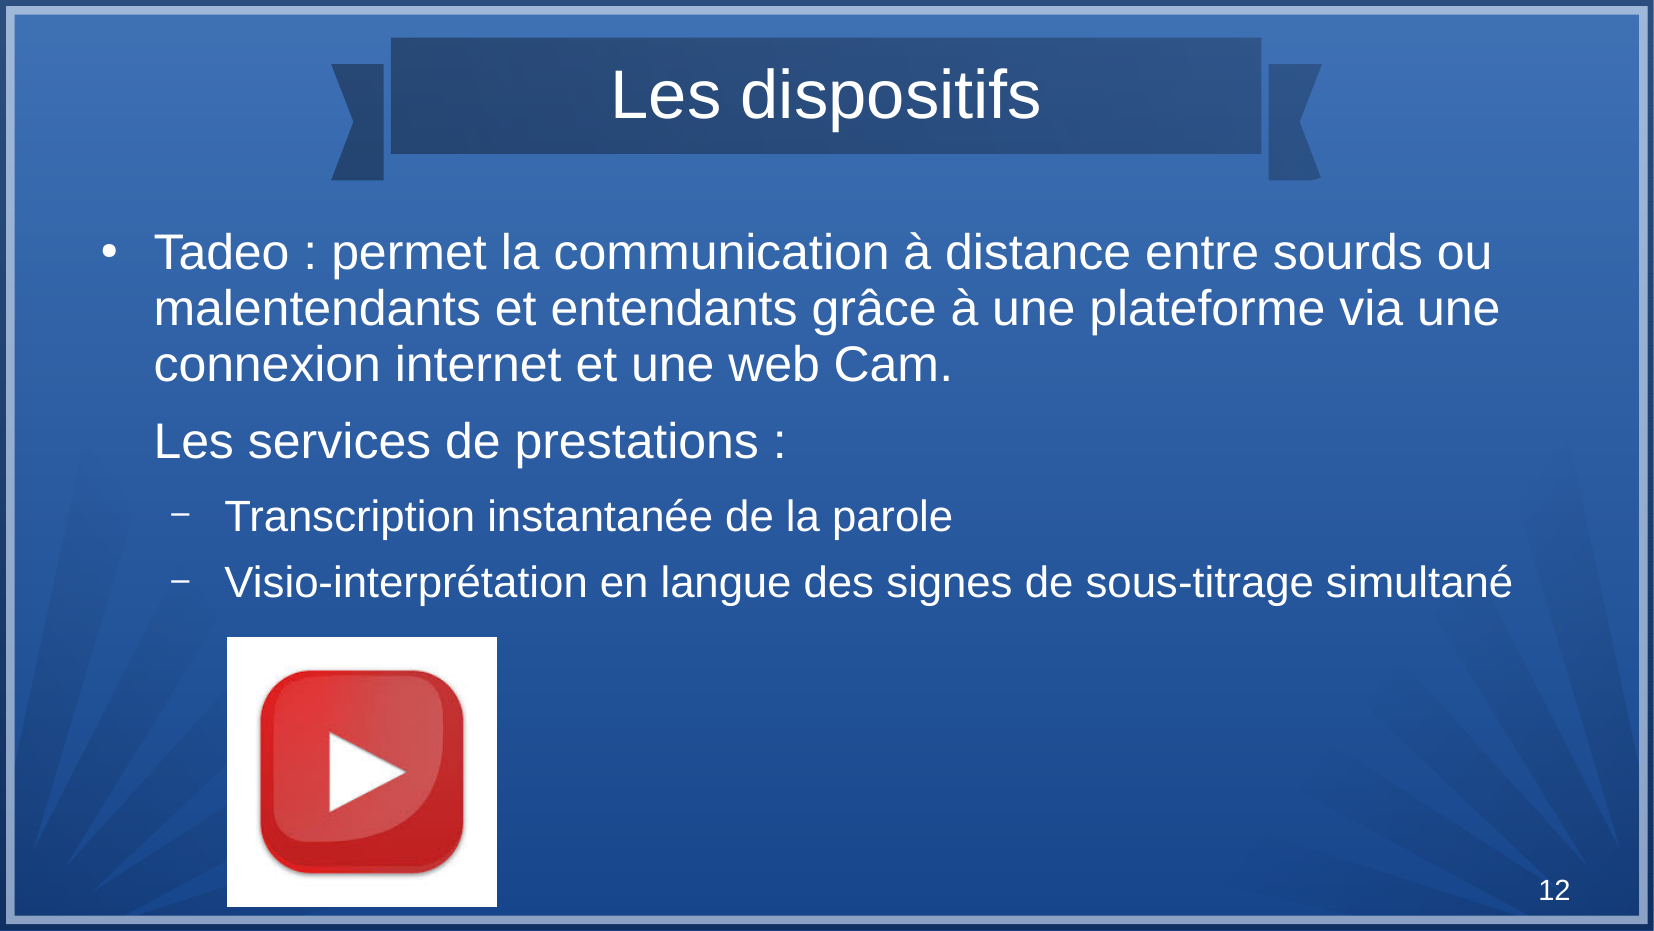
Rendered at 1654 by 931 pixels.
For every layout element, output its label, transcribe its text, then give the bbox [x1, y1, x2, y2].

picture [227, 637, 497, 907]
title Les dispositifs [389, 35, 1264, 154]
list Tadeo : permet la communication à distance entre sourds ou malentendants et entendants grâce à une plateforme via une connexion internet et une web Cam. Les services de prestations : Transcription instantanée de la parole Visio-interprétation en langue des signes de sous-titrage simultané [82, 224, 1571, 848]
